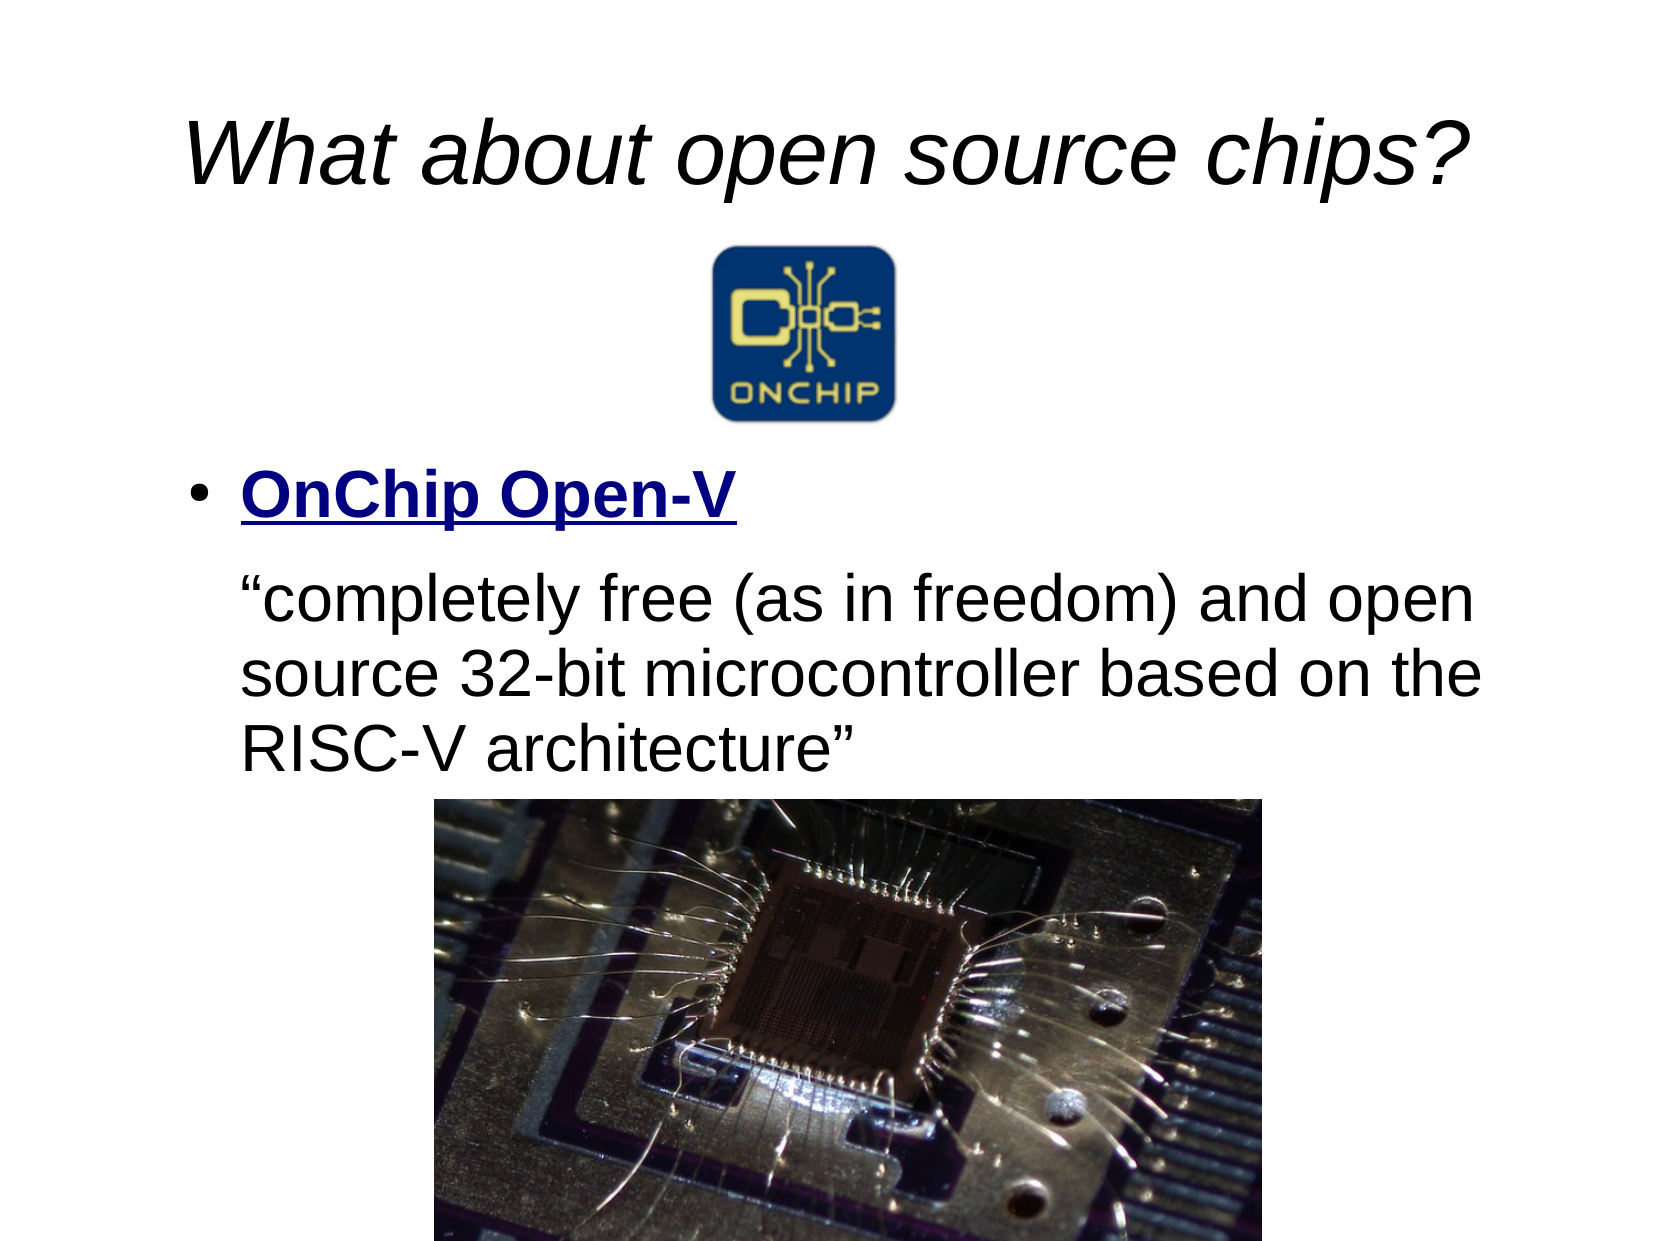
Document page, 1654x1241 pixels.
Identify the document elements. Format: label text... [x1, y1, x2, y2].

picture [647, 224, 961, 444]
title What about open source chips? [82, 49, 1571, 257]
picture [434, 799, 1262, 1241]
list OnChip Open-V “completely free (as in freedom) and open source 32-bit microcontroller based on the RISC-V architecture” [94, 456, 1561, 1141]
